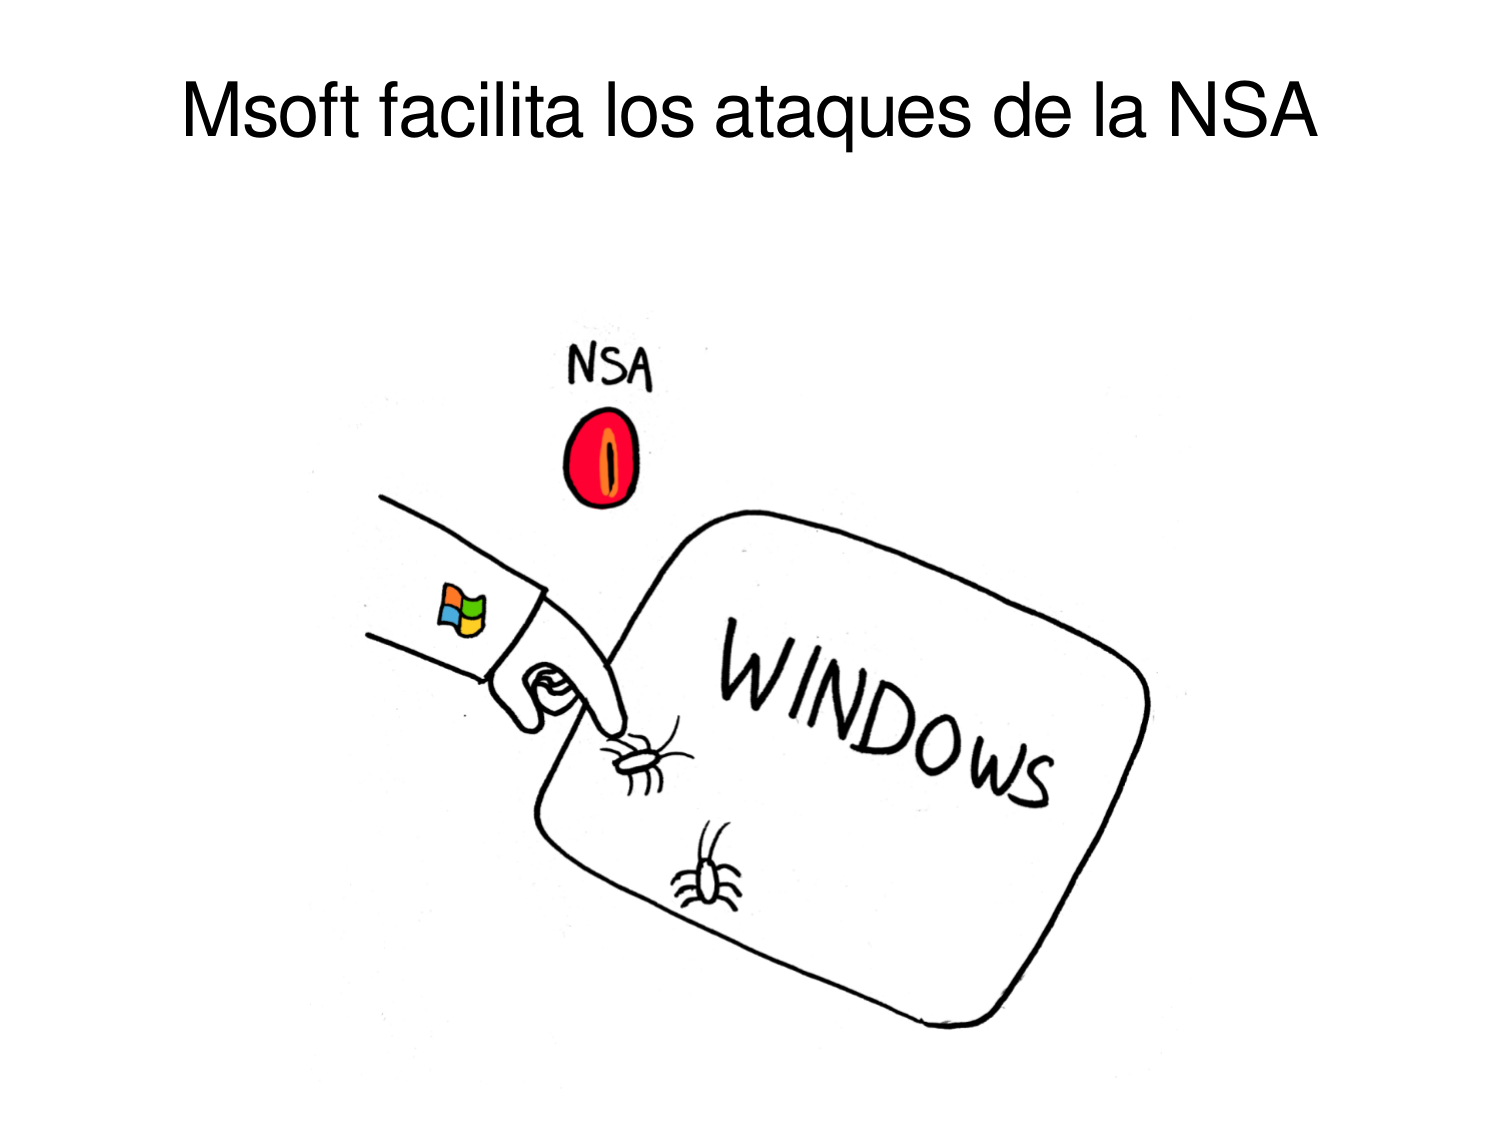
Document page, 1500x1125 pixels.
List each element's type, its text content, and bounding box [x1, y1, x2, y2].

text_box Msoft facilita los ataques de la NSA [56, 60, 1444, 260]
picture [307, 308, 1193, 1090]
